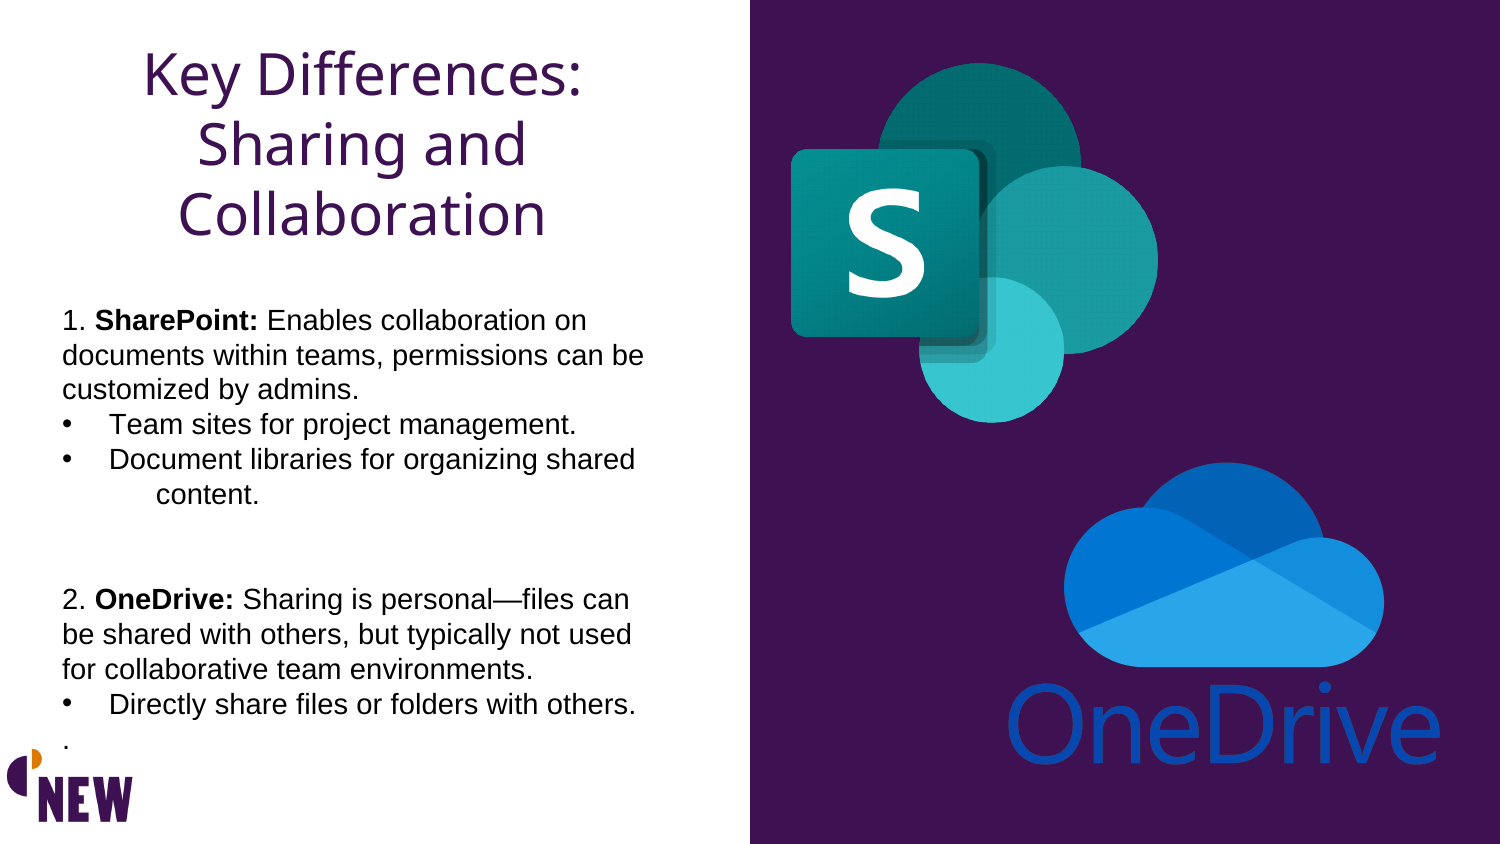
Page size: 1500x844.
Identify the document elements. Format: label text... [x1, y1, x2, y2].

title Key Differences: Sharing and Collaboration [30, 0, 695, 263]
picture [947, 458, 1500, 769]
picture [791, 63, 1158, 423]
text_box 1. SharePoint: Enables collaboration on documents within teams, permissions can be customized by admins. Team sites for project management. Document libraries for organizing shared content. 2. OneDrive: Sharing is personal—files can be shared with others, but typically not used for collaborative team environments. Directly share files or folders with others. . [47, 293, 678, 768]
